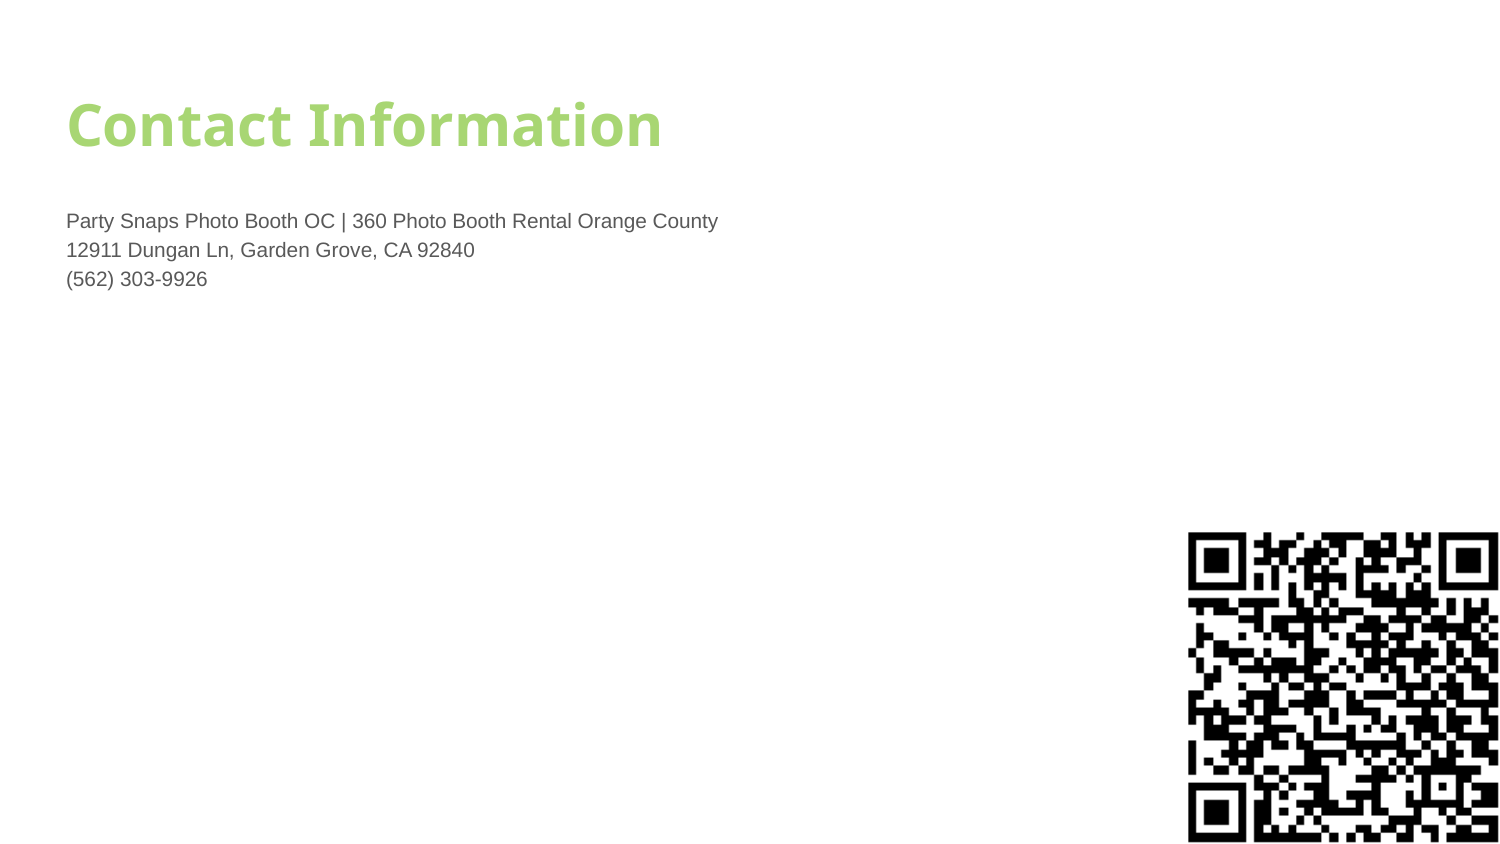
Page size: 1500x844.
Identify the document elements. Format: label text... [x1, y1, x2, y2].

title Contact Information [51, 72, 1449, 167]
picture [1187, 531, 1500, 844]
list Party Snaps Photo Booth OC | 360 Photo Booth Rental Orange County 12911 Dungan Ln, Garden Grove, CA 92840 (562) 303-9926 [51, 189, 1449, 750]
